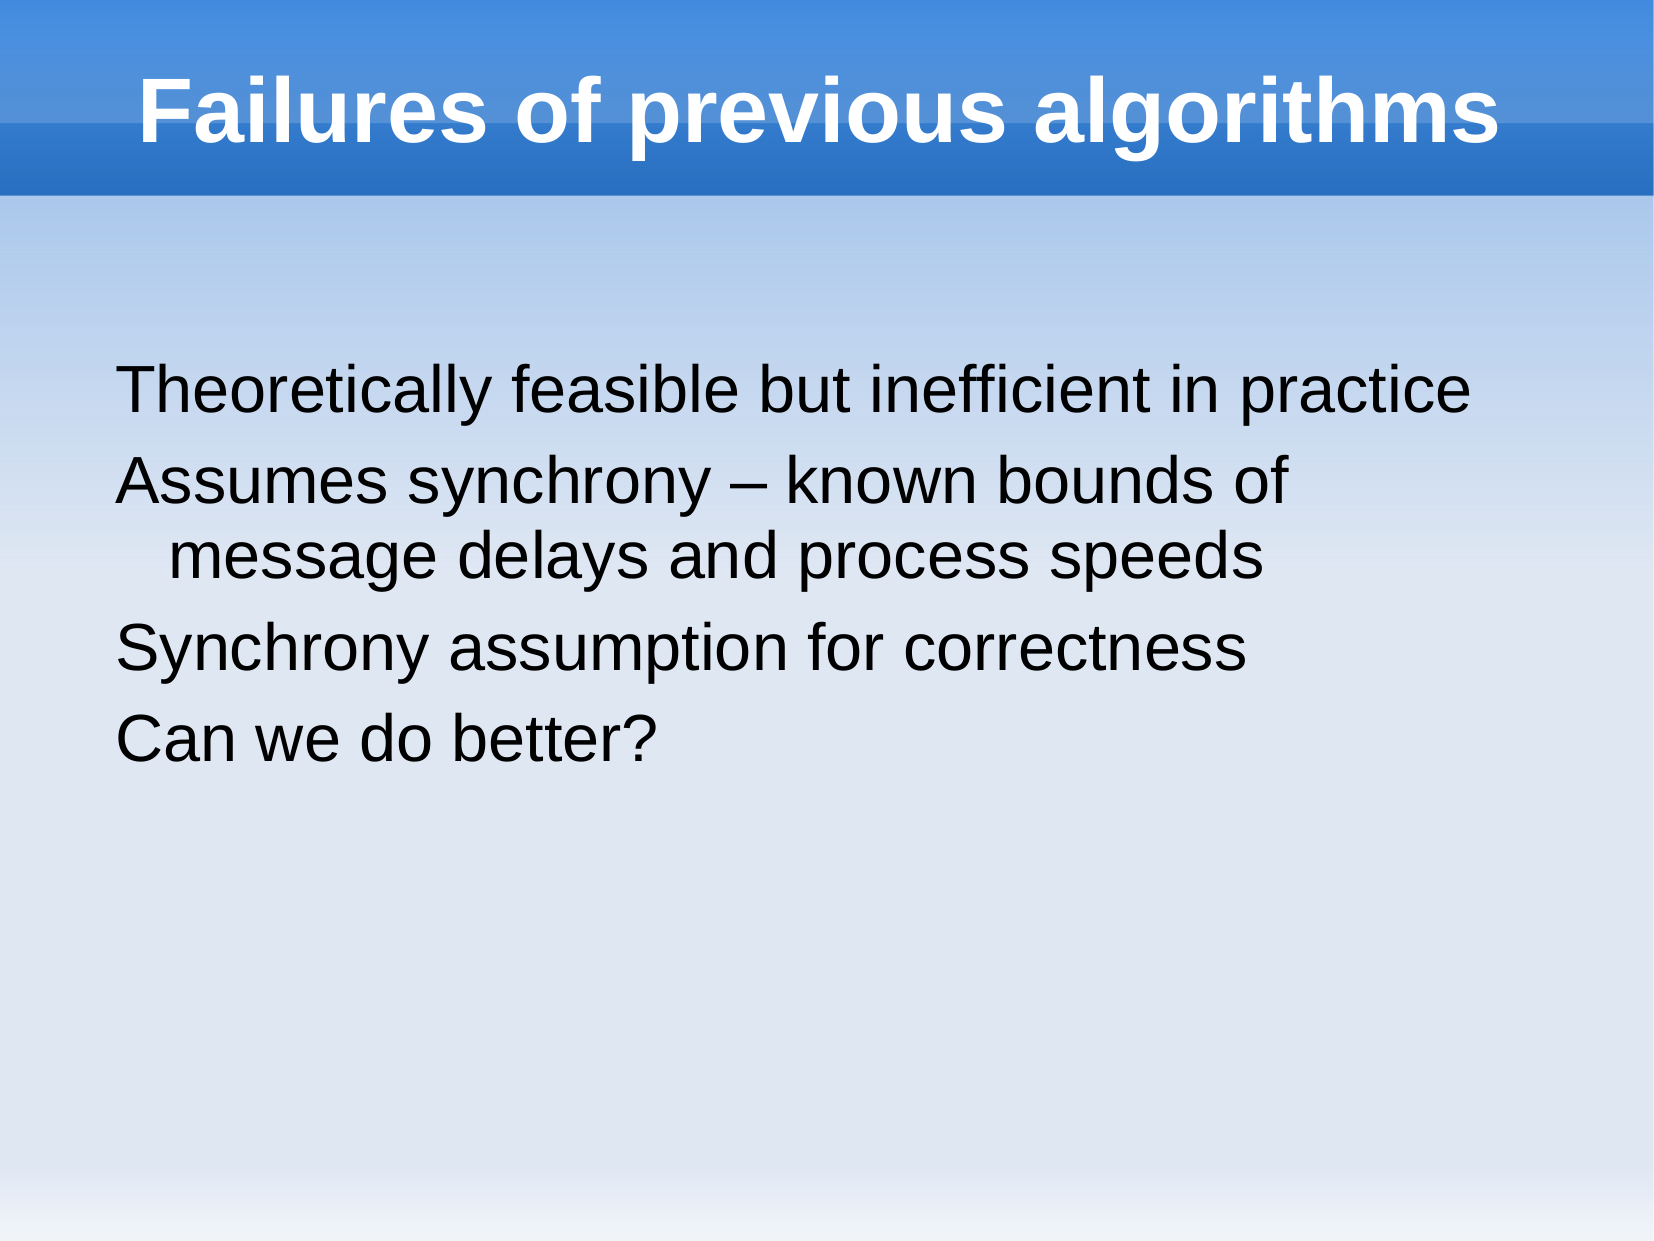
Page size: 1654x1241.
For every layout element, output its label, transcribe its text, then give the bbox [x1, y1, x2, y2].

picture [0, 0, 1654, 1241]
title Failures of previous algorithms [76, 0, 1565, 237]
list Theoretically feasible but inefficient in practice Assumes synchrony – known bounds of message delays and process speeds Synchrony assumption for correctness Can we do better? [82, 344, 1571, 1089]
